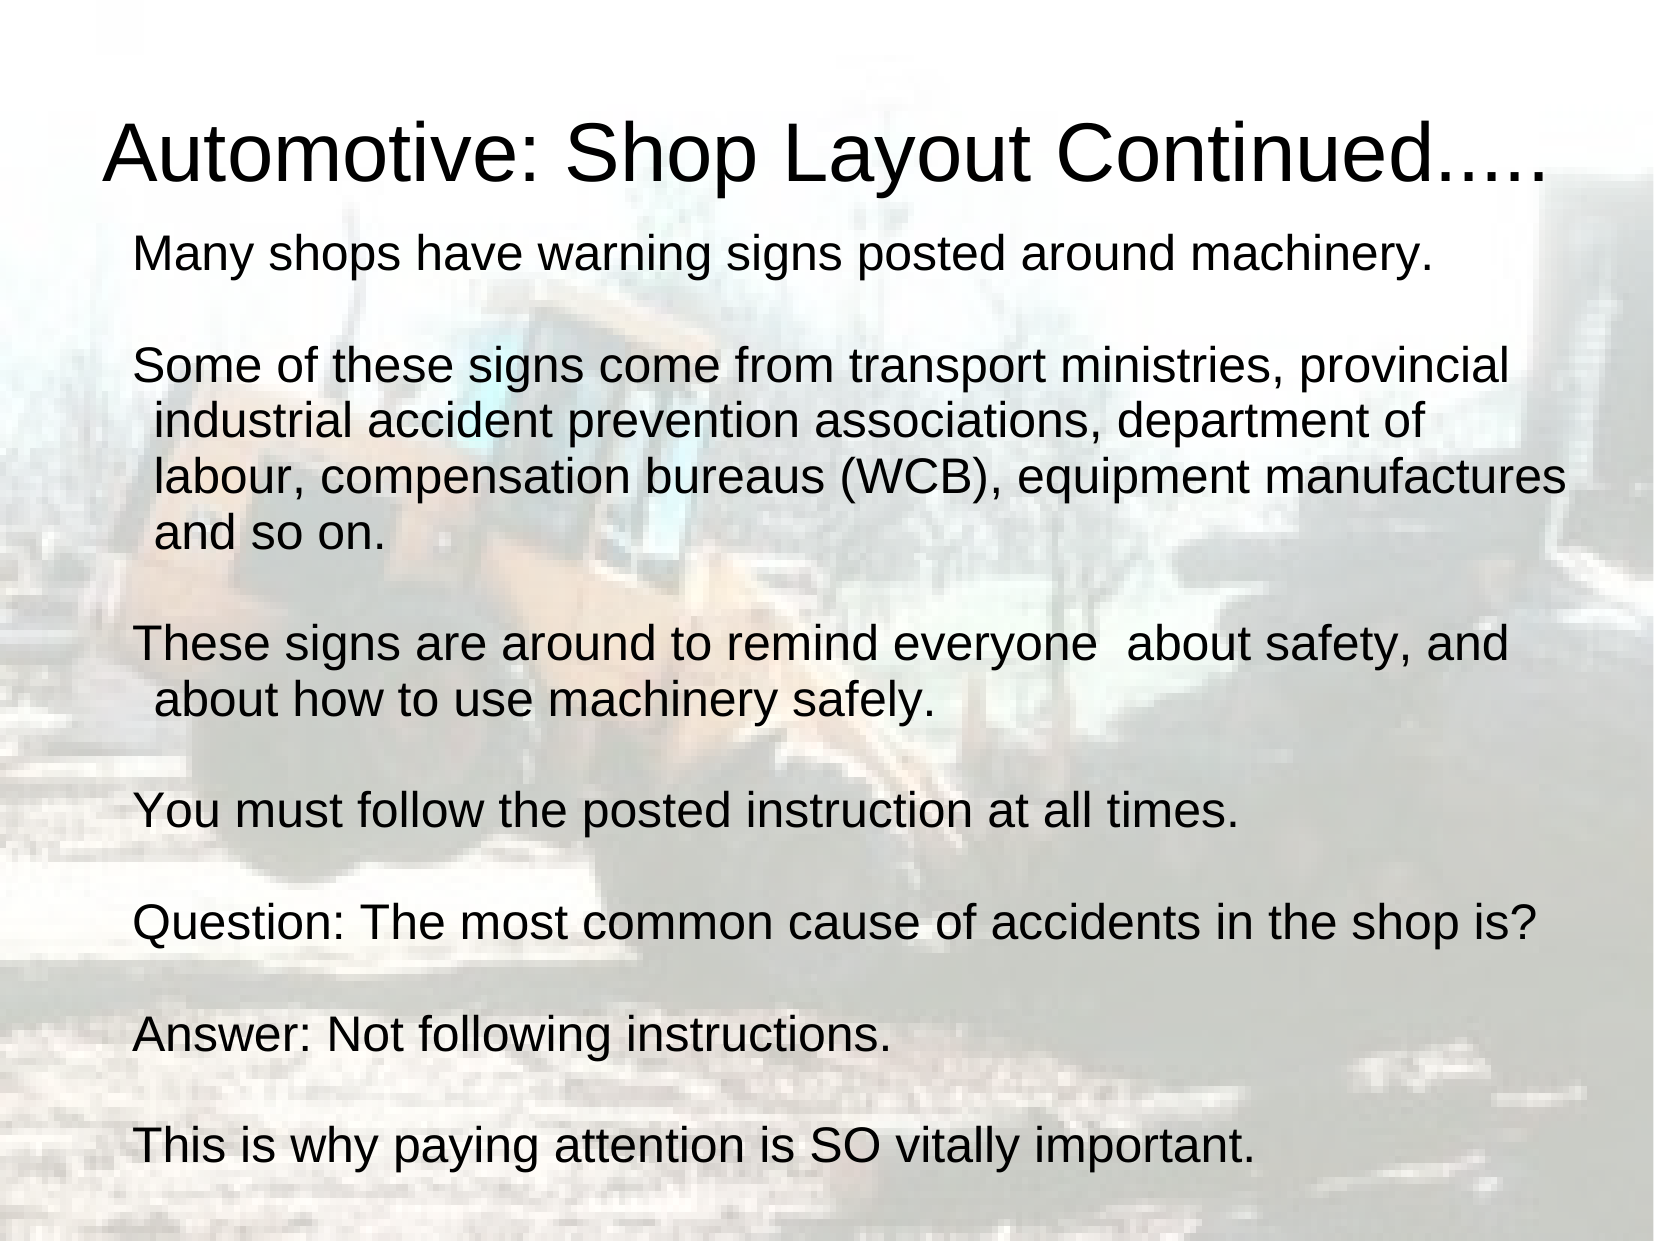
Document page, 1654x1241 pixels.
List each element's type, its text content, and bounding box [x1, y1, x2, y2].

title Automotive: Shop Layout Continued..... [82, 56, 1571, 141]
picture [0, 0, 1654, 1241]
subtitle Many shops have warning signs posted around machinery. Some of these signs come from transport ministries, provincial industrial accident prevention associations, department of labour, compensation bureaus (WCB), equipment manufactures and so on. These signs are around to remind everyone about safety, and about how to use machinery safely. You must follow the posted instruction at all times. Question: The most common cause of accidents in the shop is? Answer: Not following instructions. This is why paying attention is SO vitally important. [82, 141, 1571, 1241]
